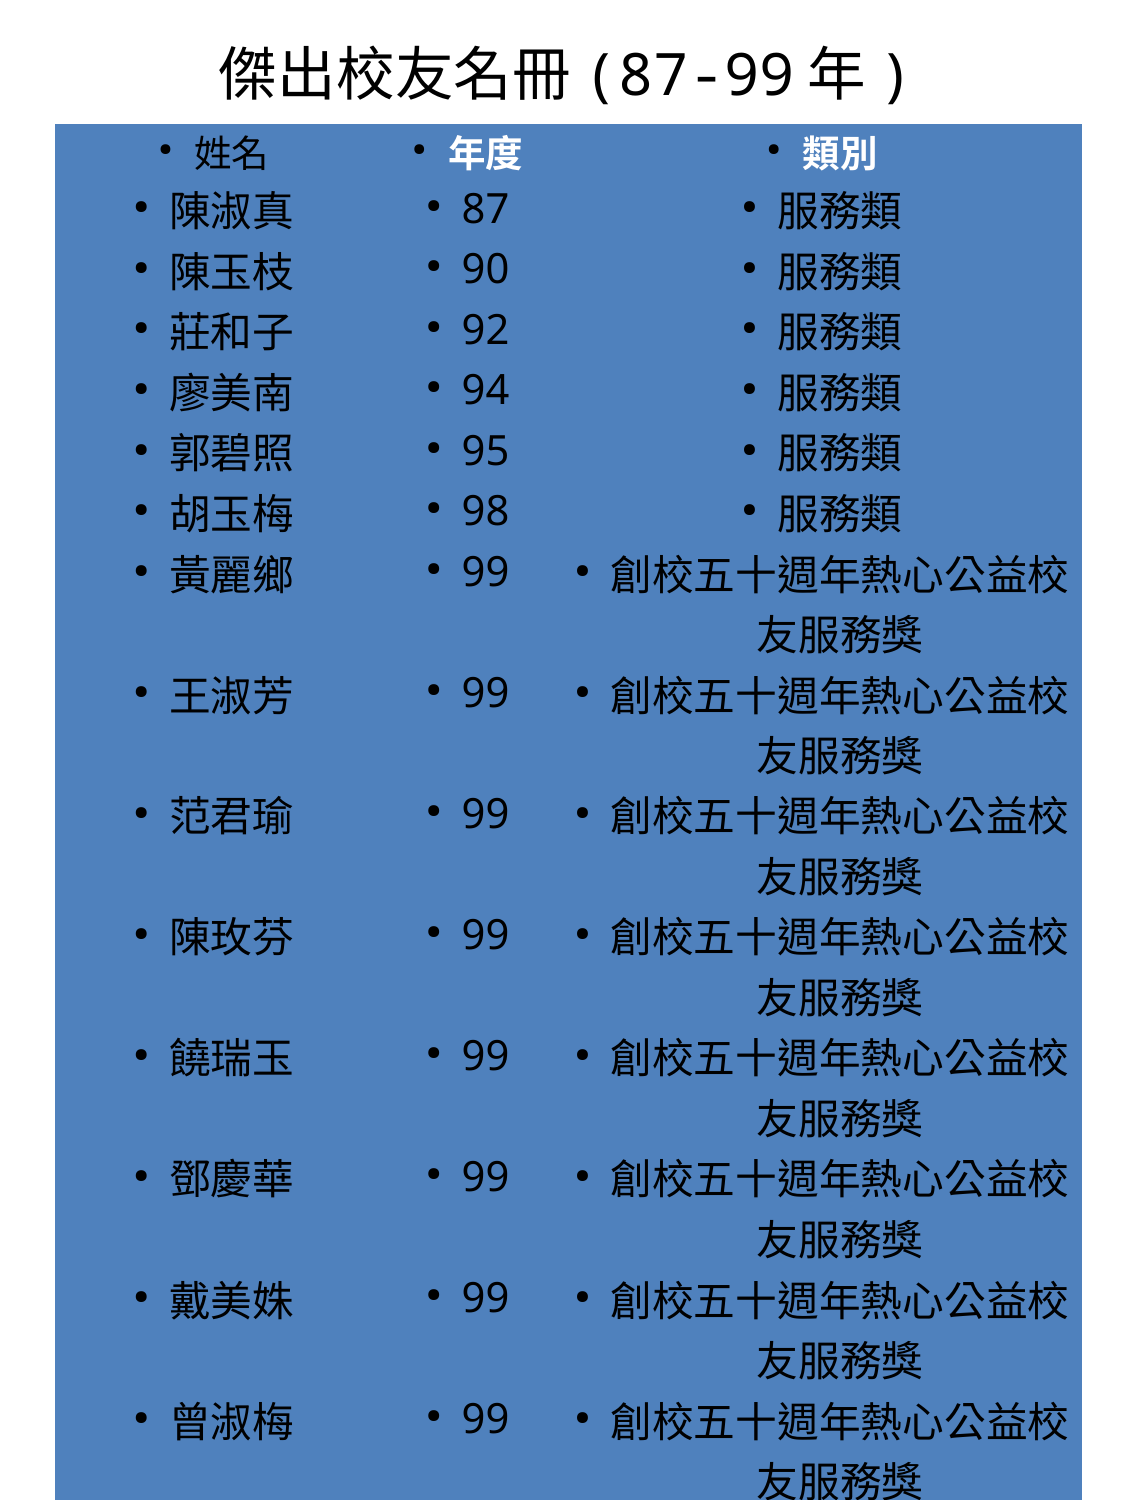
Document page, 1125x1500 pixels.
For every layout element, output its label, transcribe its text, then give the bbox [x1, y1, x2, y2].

table_cell 99 [374, 541, 563, 662]
table_cell 鄧慶華 [55, 1146, 374, 1268]
table_cell 創校五十週年熱心公益校友服務獎 [563, 1025, 1082, 1146]
table_cell 服務類 [563, 481, 1082, 541]
table_cell 王淑芳 [55, 662, 374, 783]
table_cell 莊和子 [55, 299, 374, 360]
table_cell 99 [374, 662, 563, 783]
table_cell 99 [374, 1025, 563, 1146]
table_cell 創校五十週年熱心公益校友服務獎 [563, 1389, 1082, 1500]
table_cell 創校五十週年熱心公益校友服務獎 [563, 1146, 1082, 1268]
table_cell 99 [374, 783, 563, 904]
table_cell 90 [374, 239, 563, 299]
table_cell 廖美南 [55, 360, 374, 420]
table_header 類別 [563, 124, 1082, 178]
table_cell 99 [374, 1389, 563, 1500]
table_cell 饒瑞玉 [55, 1025, 374, 1146]
table_cell 陳玫芬 [55, 904, 374, 1025]
table_header 姓名 [55, 124, 374, 178]
subtitle 傑出校友名冊(87-99年) [172, 29, 961, 124]
table_cell 曾淑梅 [55, 1389, 374, 1500]
table_cell 黃麗鄉 [55, 541, 374, 662]
table_cell 創校五十週年熱心公益校友服務獎 [563, 783, 1082, 904]
table_cell 99 [374, 1146, 563, 1268]
table_cell 98 [374, 481, 563, 541]
table_cell 99 [374, 1268, 563, 1389]
table_header 年度 [374, 124, 563, 178]
table_cell 創校五十週年熱心公益校友服務獎 [563, 662, 1082, 783]
table_cell 戴美姝 [55, 1268, 374, 1389]
table_cell 95 [374, 420, 563, 481]
table_cell 87 [374, 178, 563, 239]
table_cell 服務類 [563, 360, 1082, 420]
table_cell 94 [374, 360, 563, 420]
table_cell 99 [374, 904, 563, 1025]
table_cell 服務類 [563, 178, 1082, 239]
table_cell 服務類 [563, 239, 1082, 299]
table_cell 創校五十週年熱心公益校友服務獎 [563, 541, 1082, 662]
table_cell 創校五十週年熱心公益校友服務獎 [563, 1268, 1082, 1389]
table_cell 范君瑜 [55, 783, 374, 904]
table_cell 服務類 [563, 420, 1082, 481]
table_cell 創校五十週年熱心公益校友服務獎 [563, 904, 1082, 1025]
table_cell 服務類 [563, 299, 1082, 360]
table_cell 郭碧照 [55, 420, 374, 481]
table_cell 陳淑真 [55, 178, 374, 239]
table_cell 92 [374, 299, 563, 360]
table_cell 胡玉梅 [55, 481, 374, 541]
table_cell 陳玉枝 [55, 239, 374, 299]
